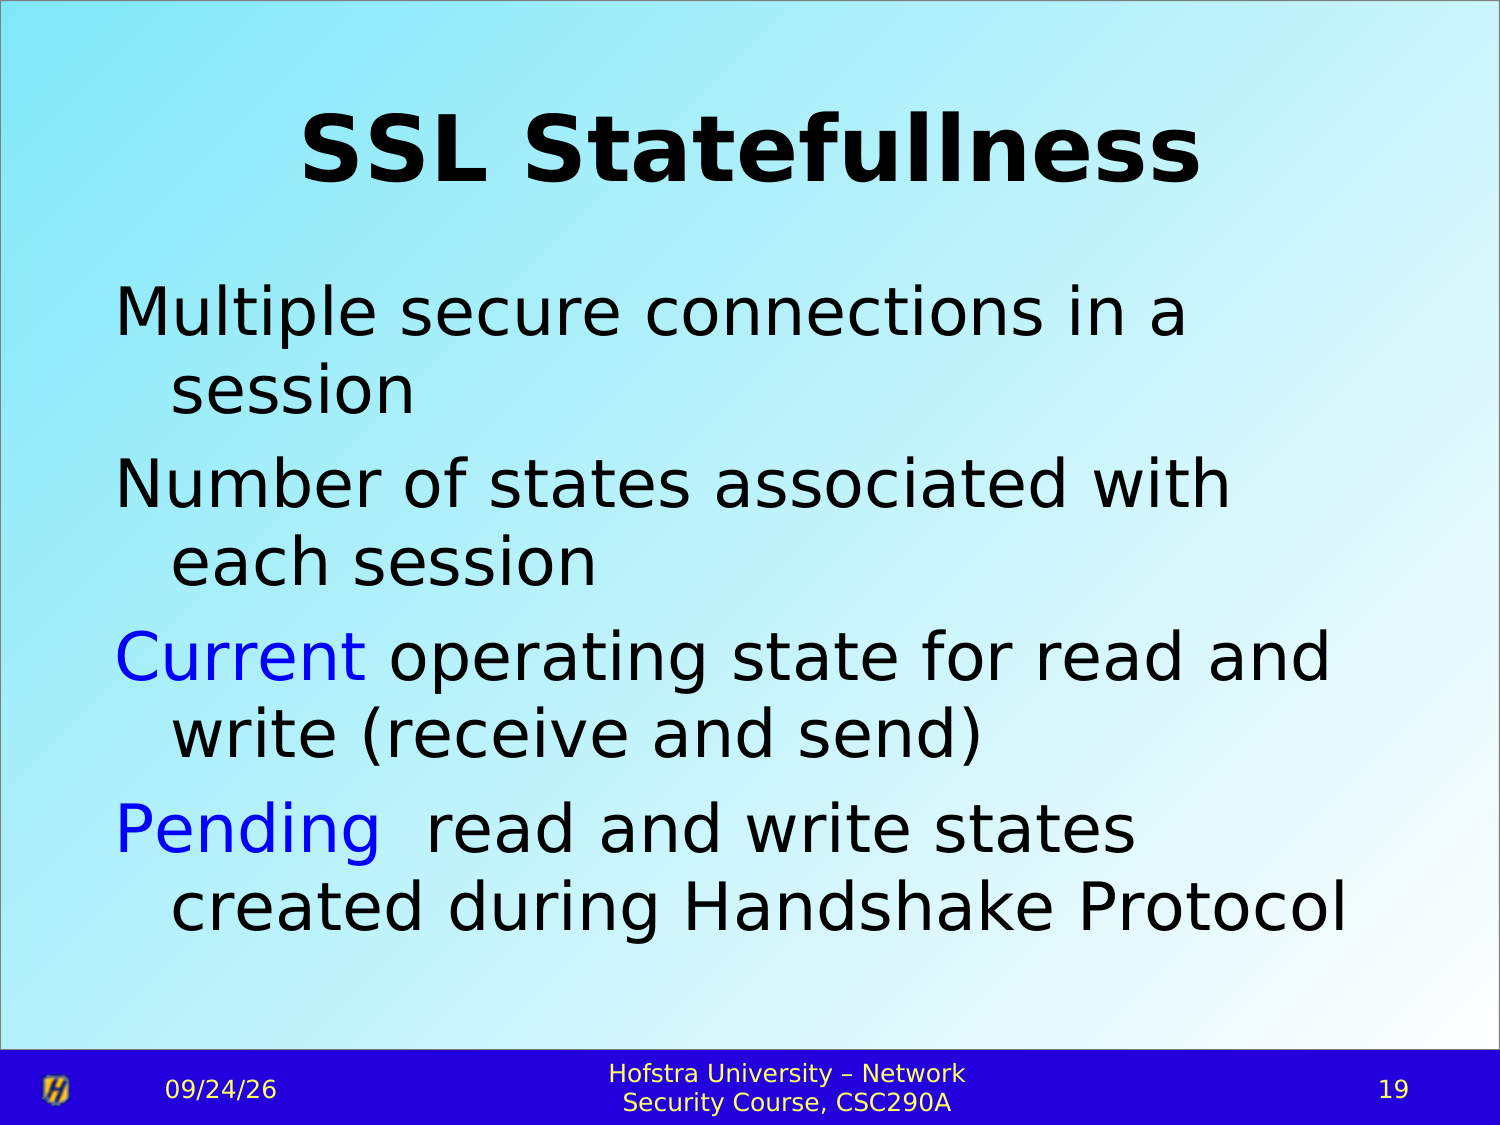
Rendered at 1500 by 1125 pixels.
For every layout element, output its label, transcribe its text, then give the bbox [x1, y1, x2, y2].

picture [37, 1072, 76, 1110]
title SSL Statefullness [112, 85, 1391, 212]
list Multiple secure connections in a session Number of states associated with each session Current operating state for read and write (receive and send) Pending read and write states created during Handshake Protocol [99, 265, 1375, 1013]
